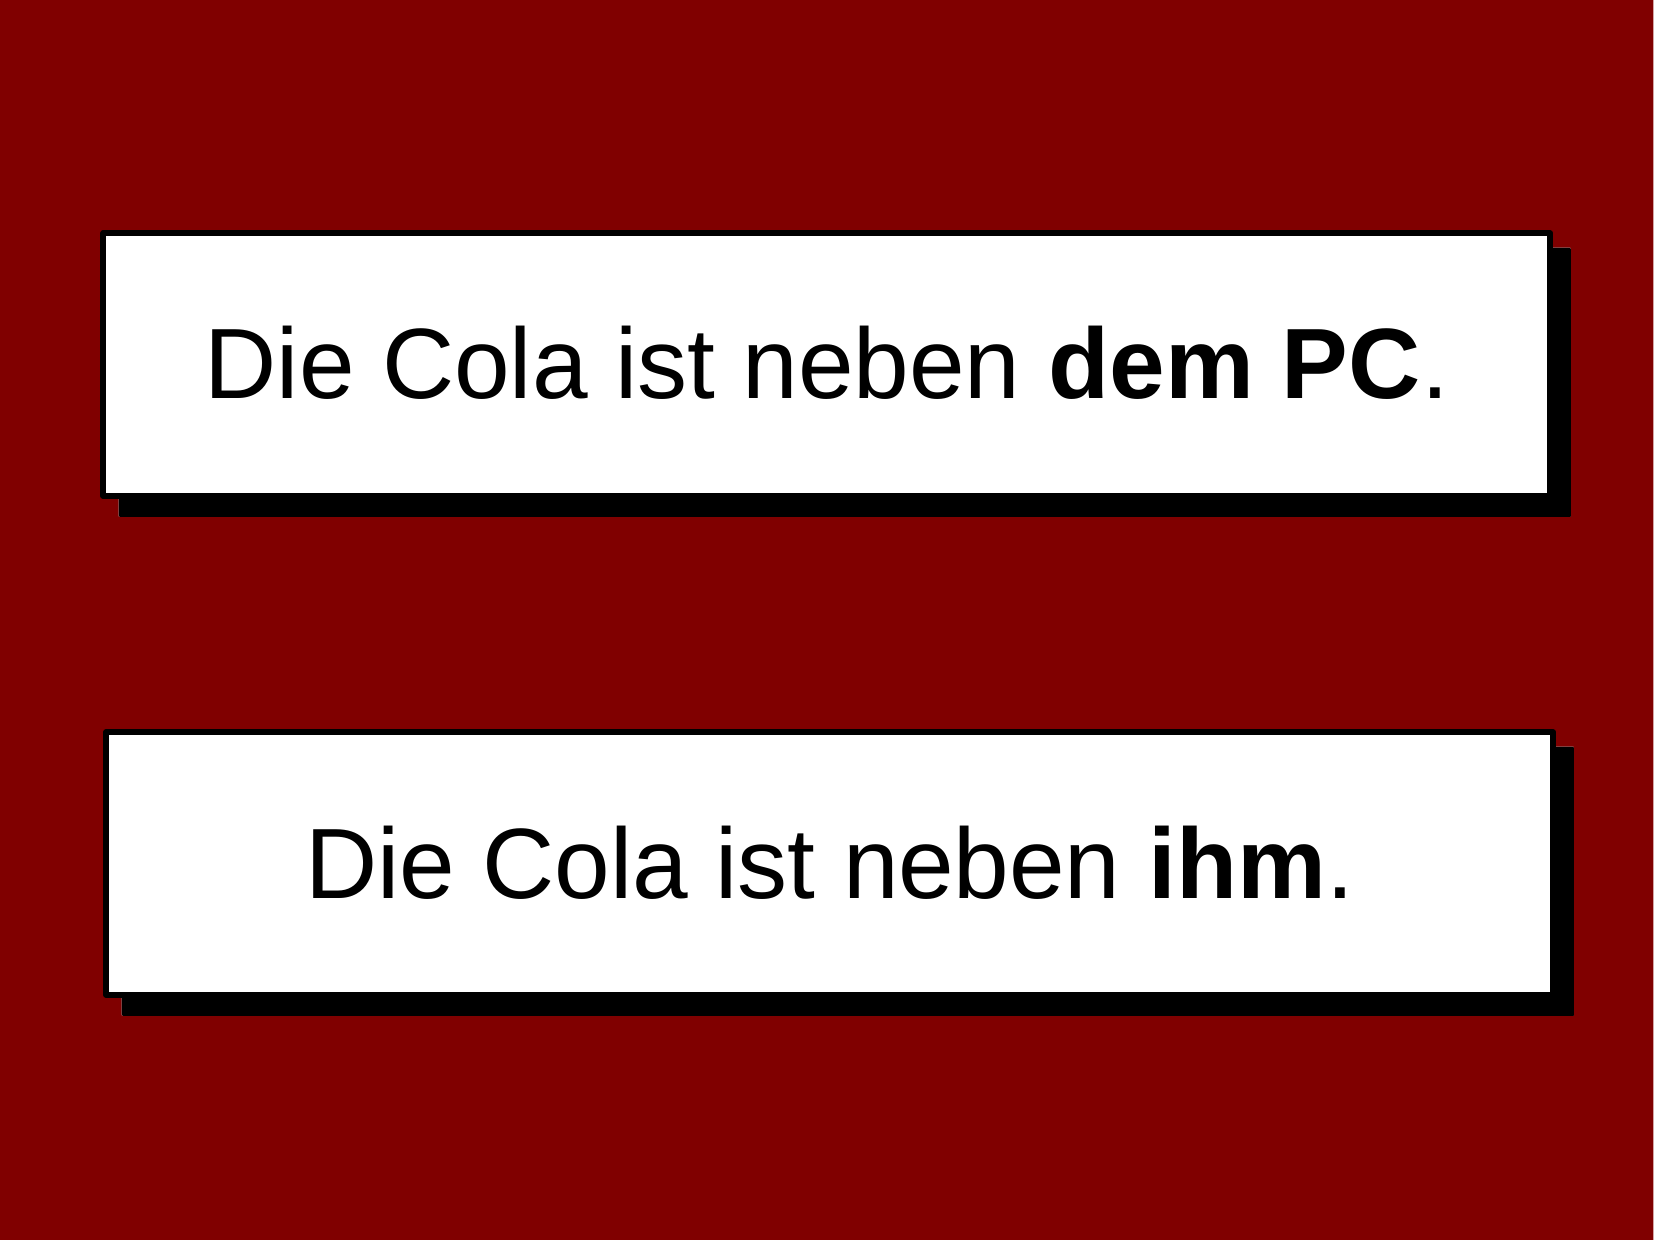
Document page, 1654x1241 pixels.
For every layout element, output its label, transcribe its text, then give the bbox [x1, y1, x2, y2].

text_box [103, 233, 1551, 497]
text_box Die Cola ist neben ihm. [126, 800, 1533, 948]
text_box [106, 732, 1554, 996]
text_box Die Cola ist neben dem PC. [124, 301, 1530, 449]
